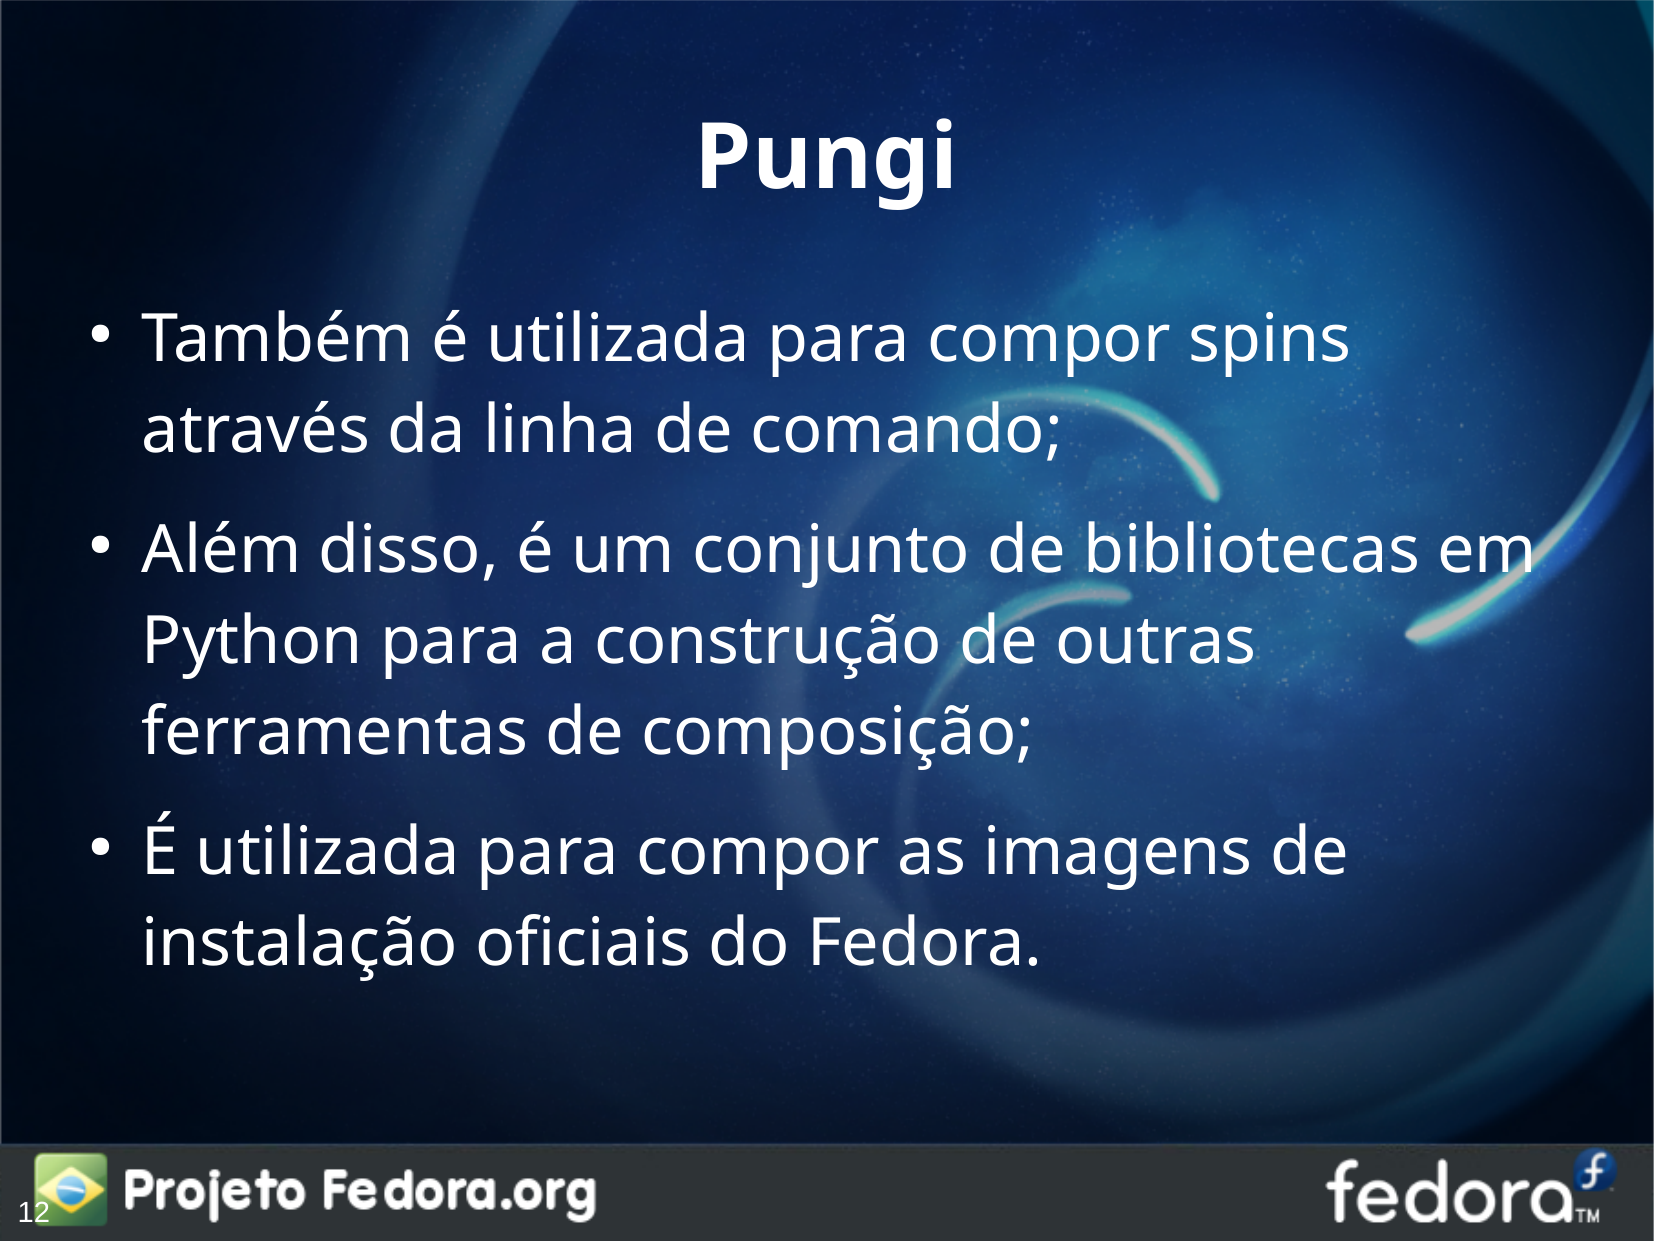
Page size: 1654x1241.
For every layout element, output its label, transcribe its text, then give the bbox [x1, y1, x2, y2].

title Pungi [82, 49, 1571, 257]
list Também é utilizada para compor spins através da linha de comando; Além disso, é um conjunto de bibliotecas em Python para a construção de outras ferramentas de composição; É utilizada para compor as imagens de instalação oficiais do Fedora. [70, 290, 1559, 1123]
picture [0, 0, 1654, 1241]
